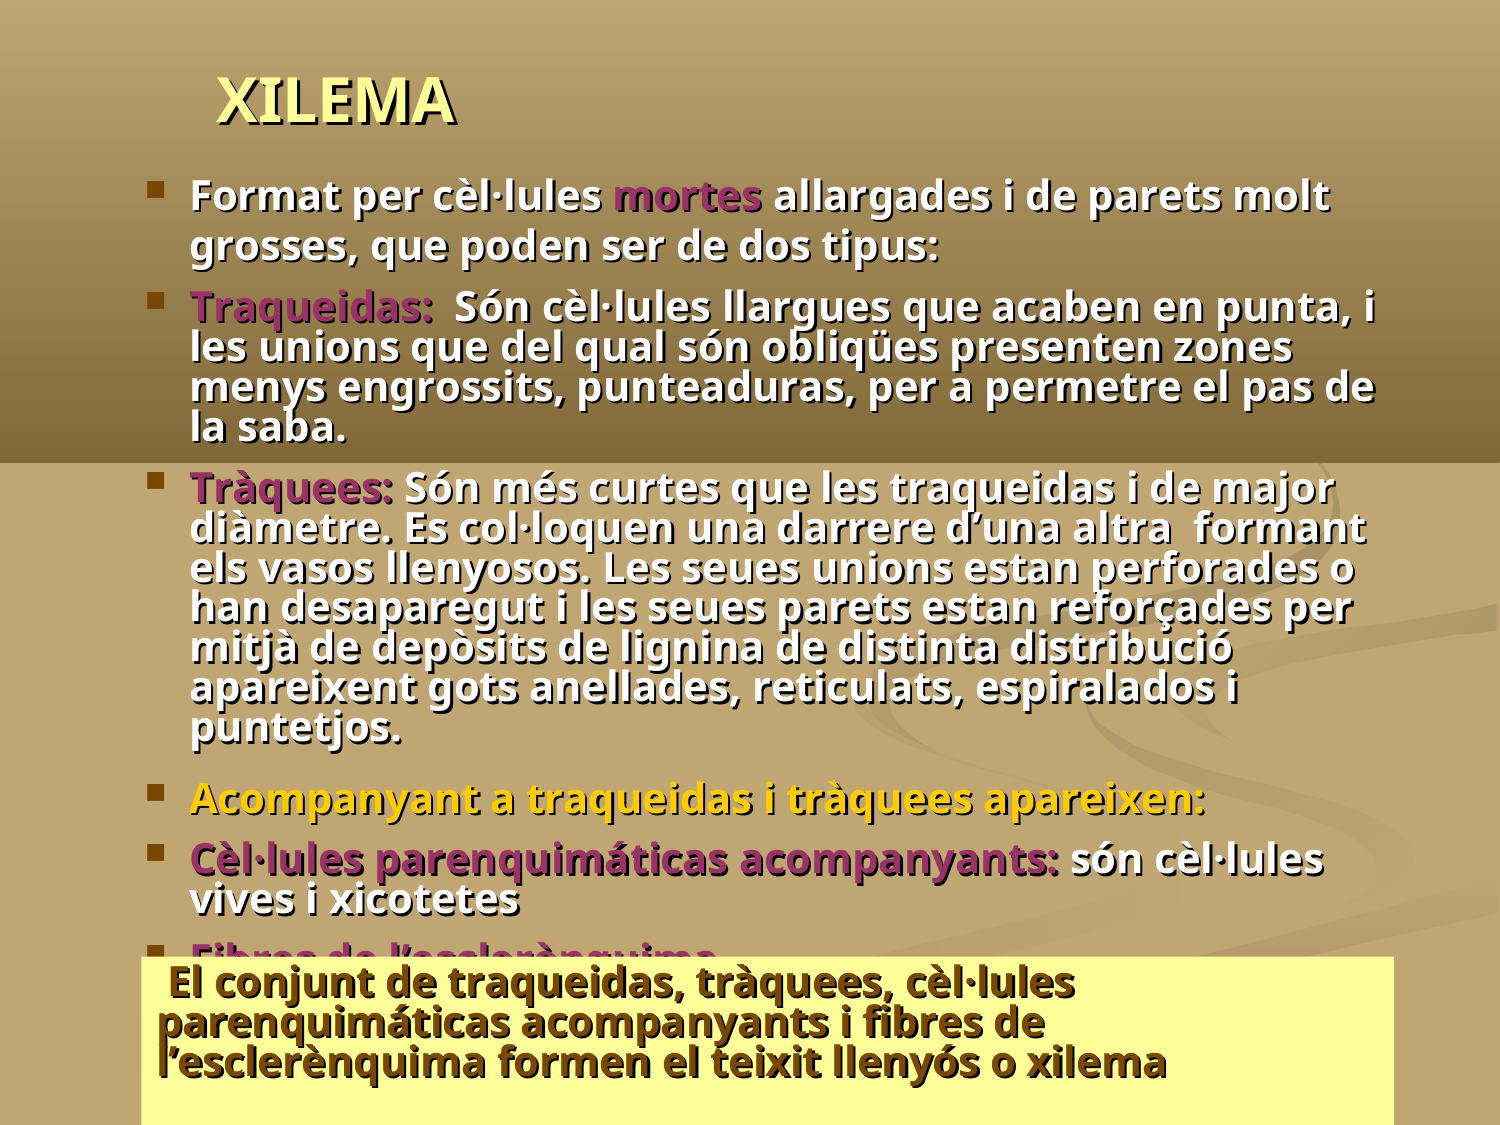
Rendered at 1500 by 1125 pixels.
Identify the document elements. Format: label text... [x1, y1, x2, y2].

title XILEMA [75, 45, 597, 149]
list Format per cèl·lules mortes allargades i de parets molt grosses, que poden ser de dos tipus: Traqueidas: Són cèl·lules llargues que acaben en punta, i les unions que del qual són obliqües presenten zones menys engrossits, punteaduras, per a permetre el pas de la saba. Tràquees: Són més curtes que les traqueidas i de major diàmetre. Es col·loquen una darrere d’una altra formant els vasos llenyosos. Les seues unions estan perforades o han desaparegut i les seues parets estan reforçades per mitjà de depòsits de lignina de distinta distribució apareixent gots anellades, reticulats, espiralados i puntetjos. Acompanyant a traqueidas i tràquees apareixen: Cèl·lules parenquimáticas acompanyants: són cèl·lules vives i xicotetes Fibres de l’esclerènquima [100, 160, 1426, 951]
text_box El conjunt de traqueidas, tràquees, cèl·lules parenquimáticas acompanyants i fibres de l’esclerènquima formen el teixit llenyós o xilema [141, 956, 1394, 1125]
